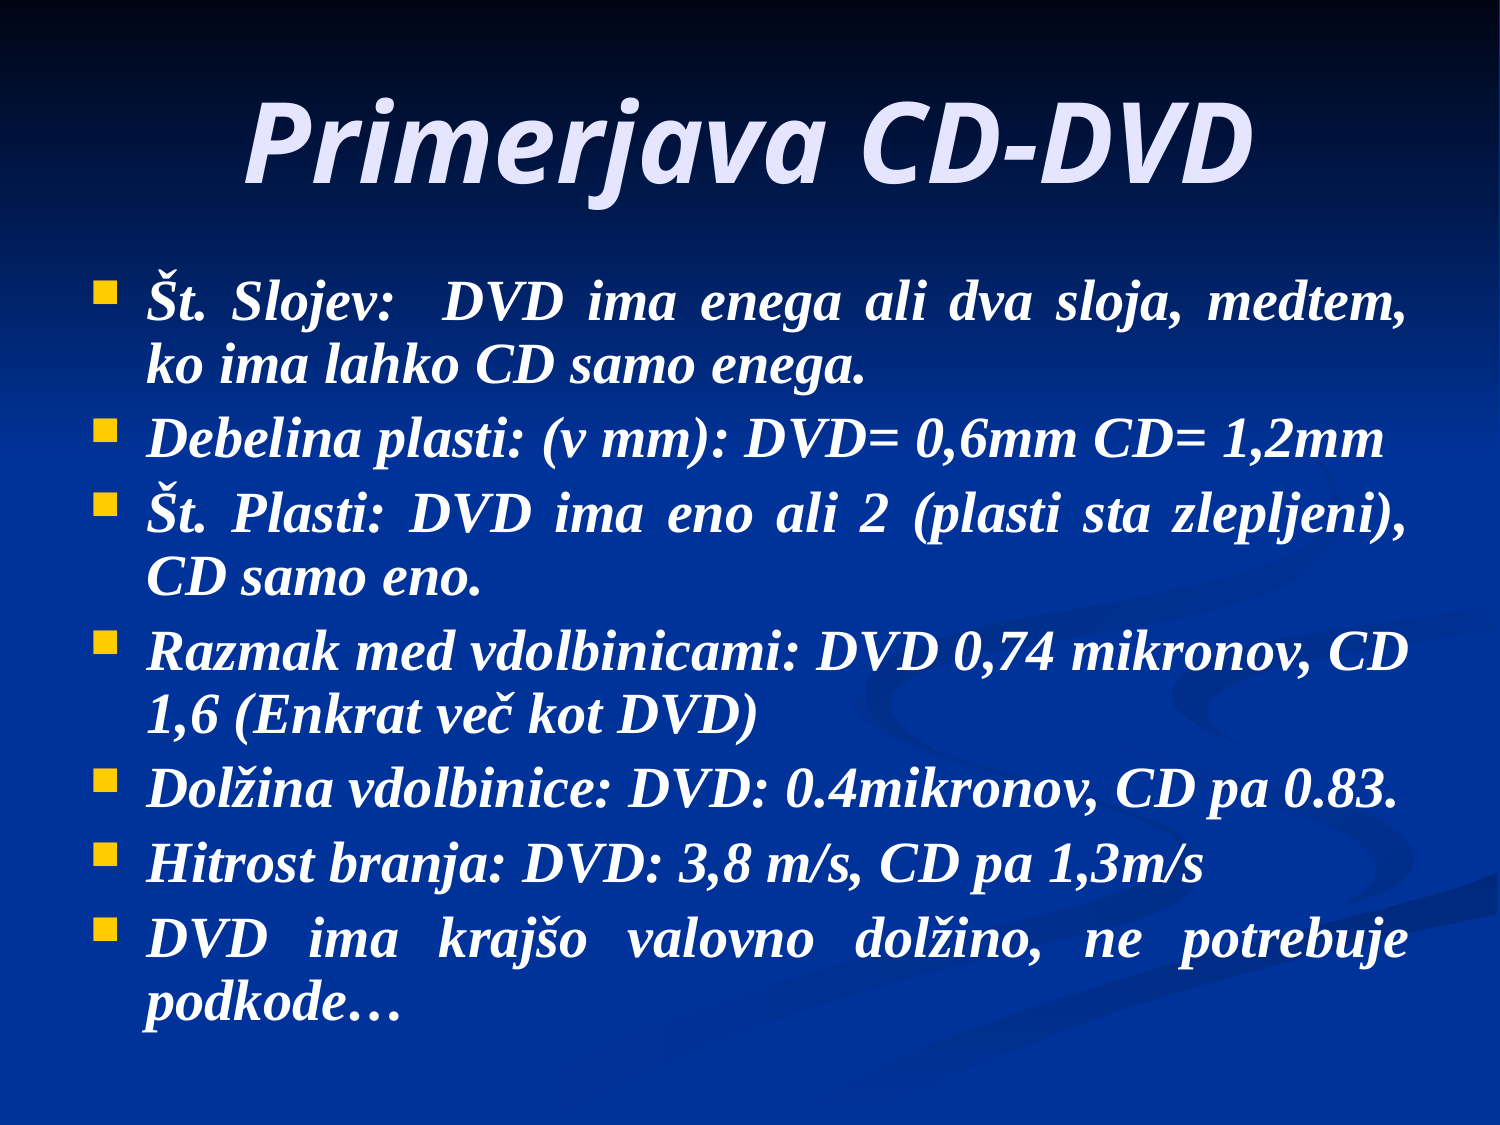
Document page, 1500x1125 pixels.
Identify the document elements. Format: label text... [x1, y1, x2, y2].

list Št. Slojev: DVD ima enega ali dva sloja, medtem, ko ima lahko CD samo enega. Debelina plasti: (v mm): DVD= 0,6mm CD= 1,2mm Št. Plasti: DVD ima eno ali 2 (plasti sta zlepljeni), CD samo eno. Razmak med vdolbinicami: DVD 0,74 mikronov, CD 1,6 (Enkrat več kot DVD) Dolžina vdolbinice: DVD: 0.4mikronov, CD pa 0.83. Hitrost branja: DVD: 3,8 m/s, CD pa 1,3m/s DVD ima krajšo valovno dolžino, ne potrebuje podkode… [75, 262, 1425, 1005]
title Primerjava CD-DVD [75, 89, 1425, 189]
